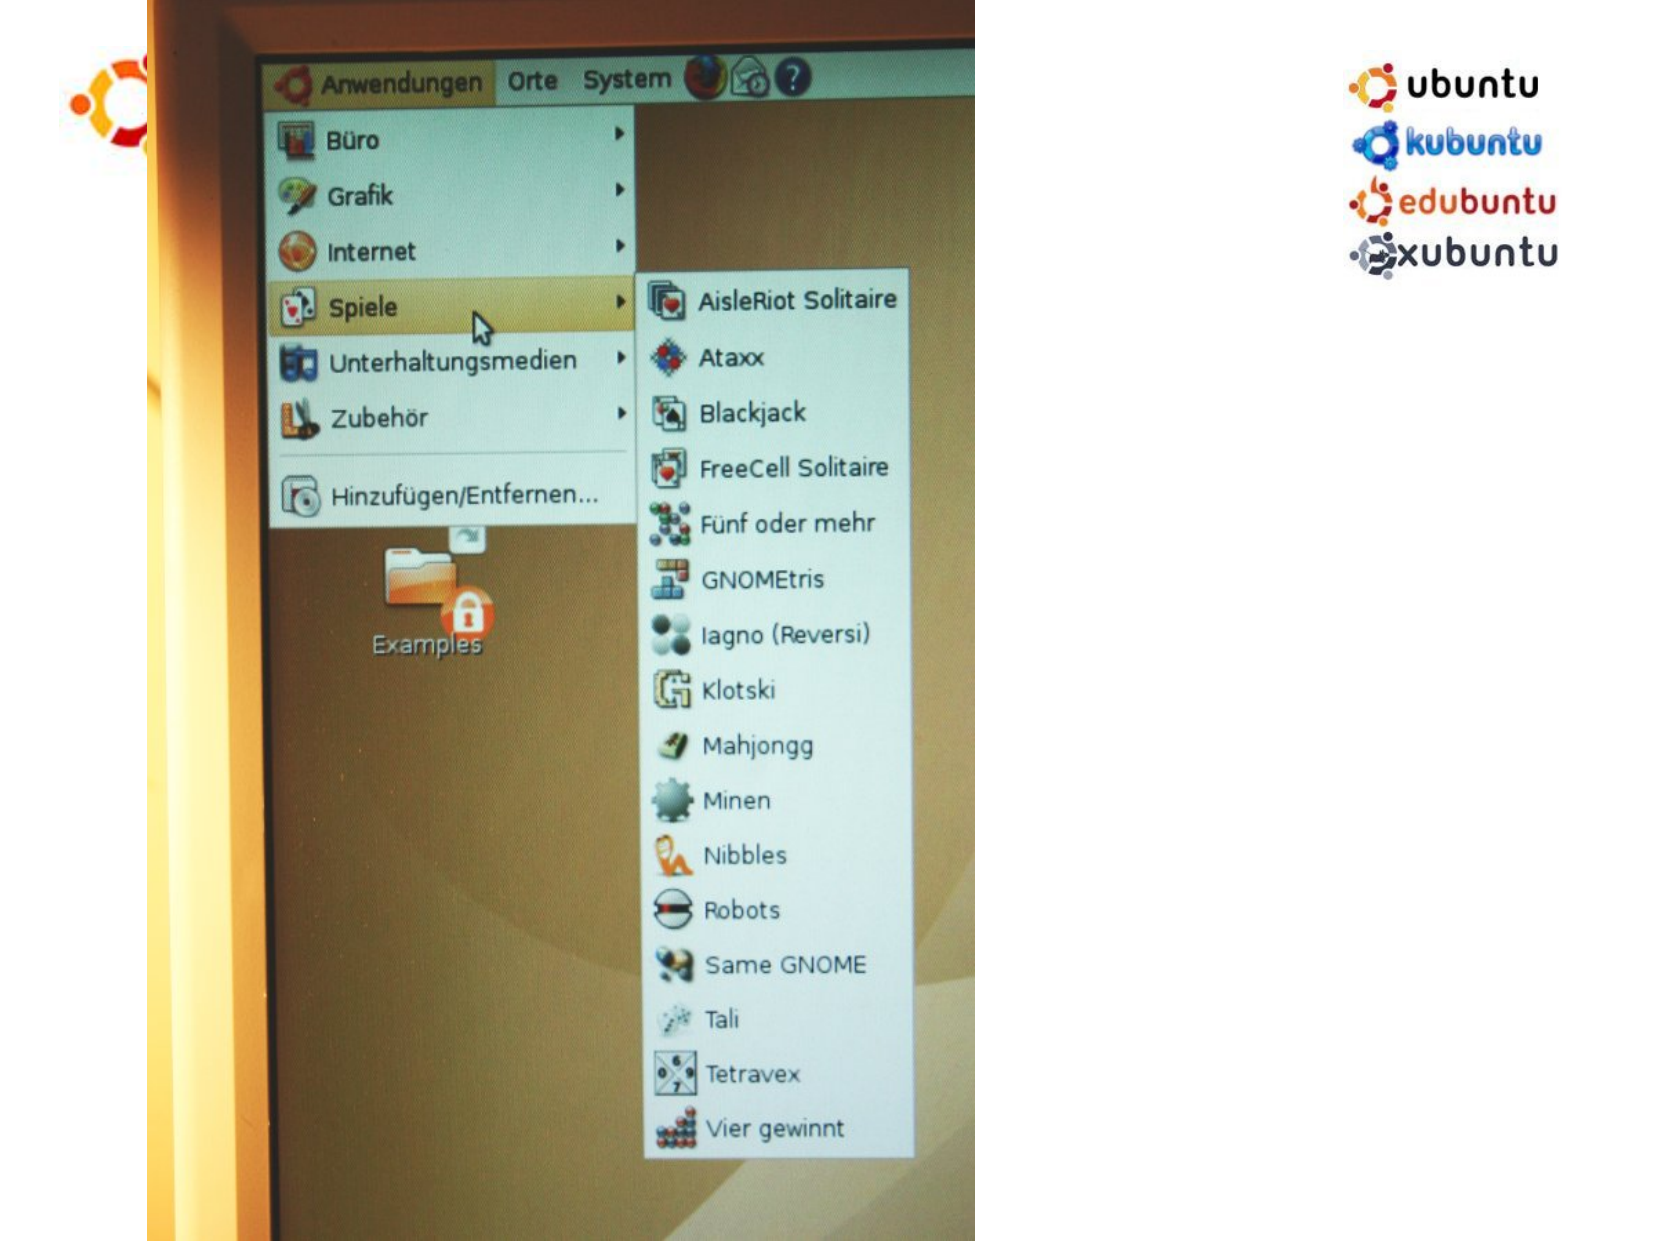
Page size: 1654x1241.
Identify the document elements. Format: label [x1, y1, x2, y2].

picture [59, 0, 975, 1241]
picture [1343, 50, 1565, 296]
